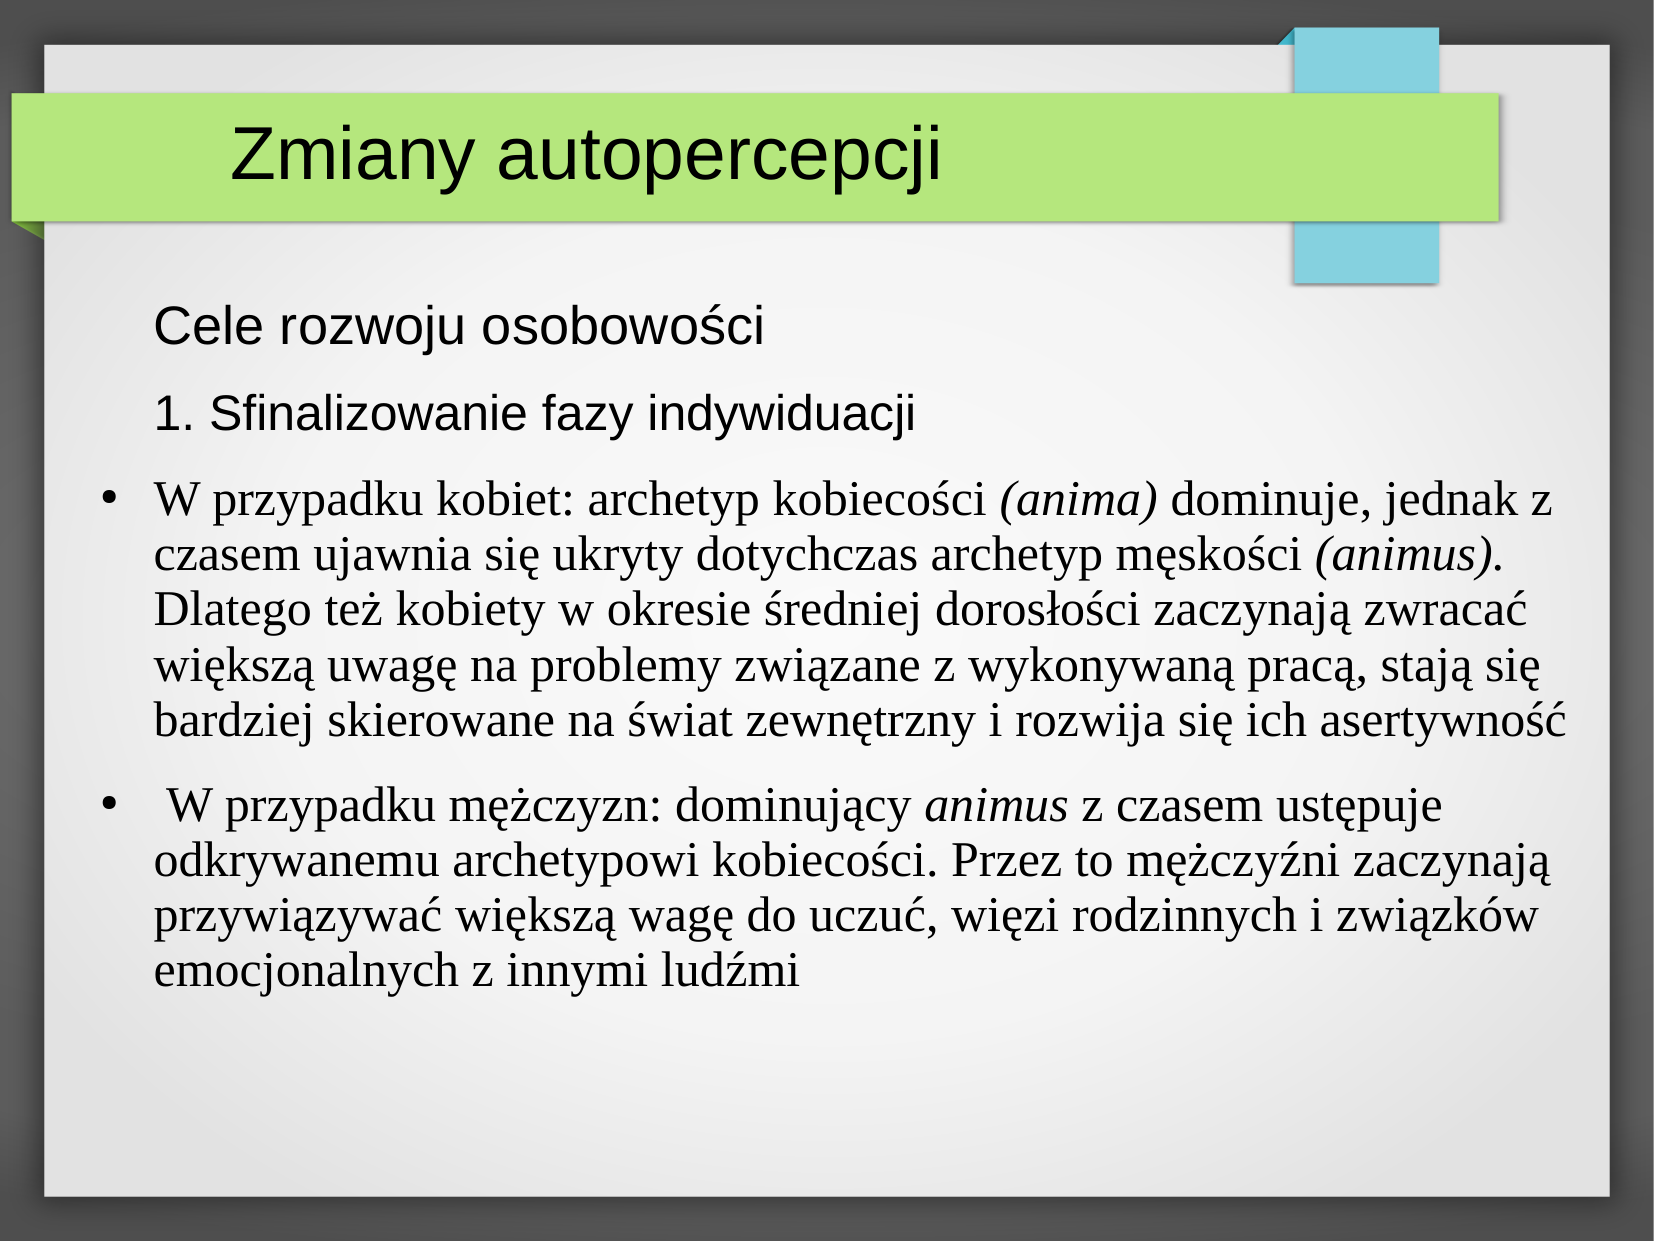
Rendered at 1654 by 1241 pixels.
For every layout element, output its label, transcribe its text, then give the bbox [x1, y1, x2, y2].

picture [0, 0, 1654, 1241]
title Zmiany autopercepcji [82, 94, 1264, 213]
list Cele rozwoju osobowości 1. Sfinalizowanie fazy indywiduacji W przypadku kobiet: archetyp kobiecości (anima) dominuje, jednak z czasem ujawnia się ukryty dotychczas archetyp męskości (animus). Dlatego też kobiety w okresie średniej dorosłości zaczynają zwracać większą uwagę na problemy związane z wykonywaną pracą, stają się bardziej skierowane na świat zewnętrzny i rozwija się ich asertywność W przypadku mężczyzn: dominujący animus z czasem ustępuje odkrywanemu archetypowi kobiecości. Przez to mężczyźni zaczynają przywiązywać większą wagę do uczuć, więzi rodzinnych i związków emocjonalnych z innymi ludźmi [82, 295, 1571, 1075]
